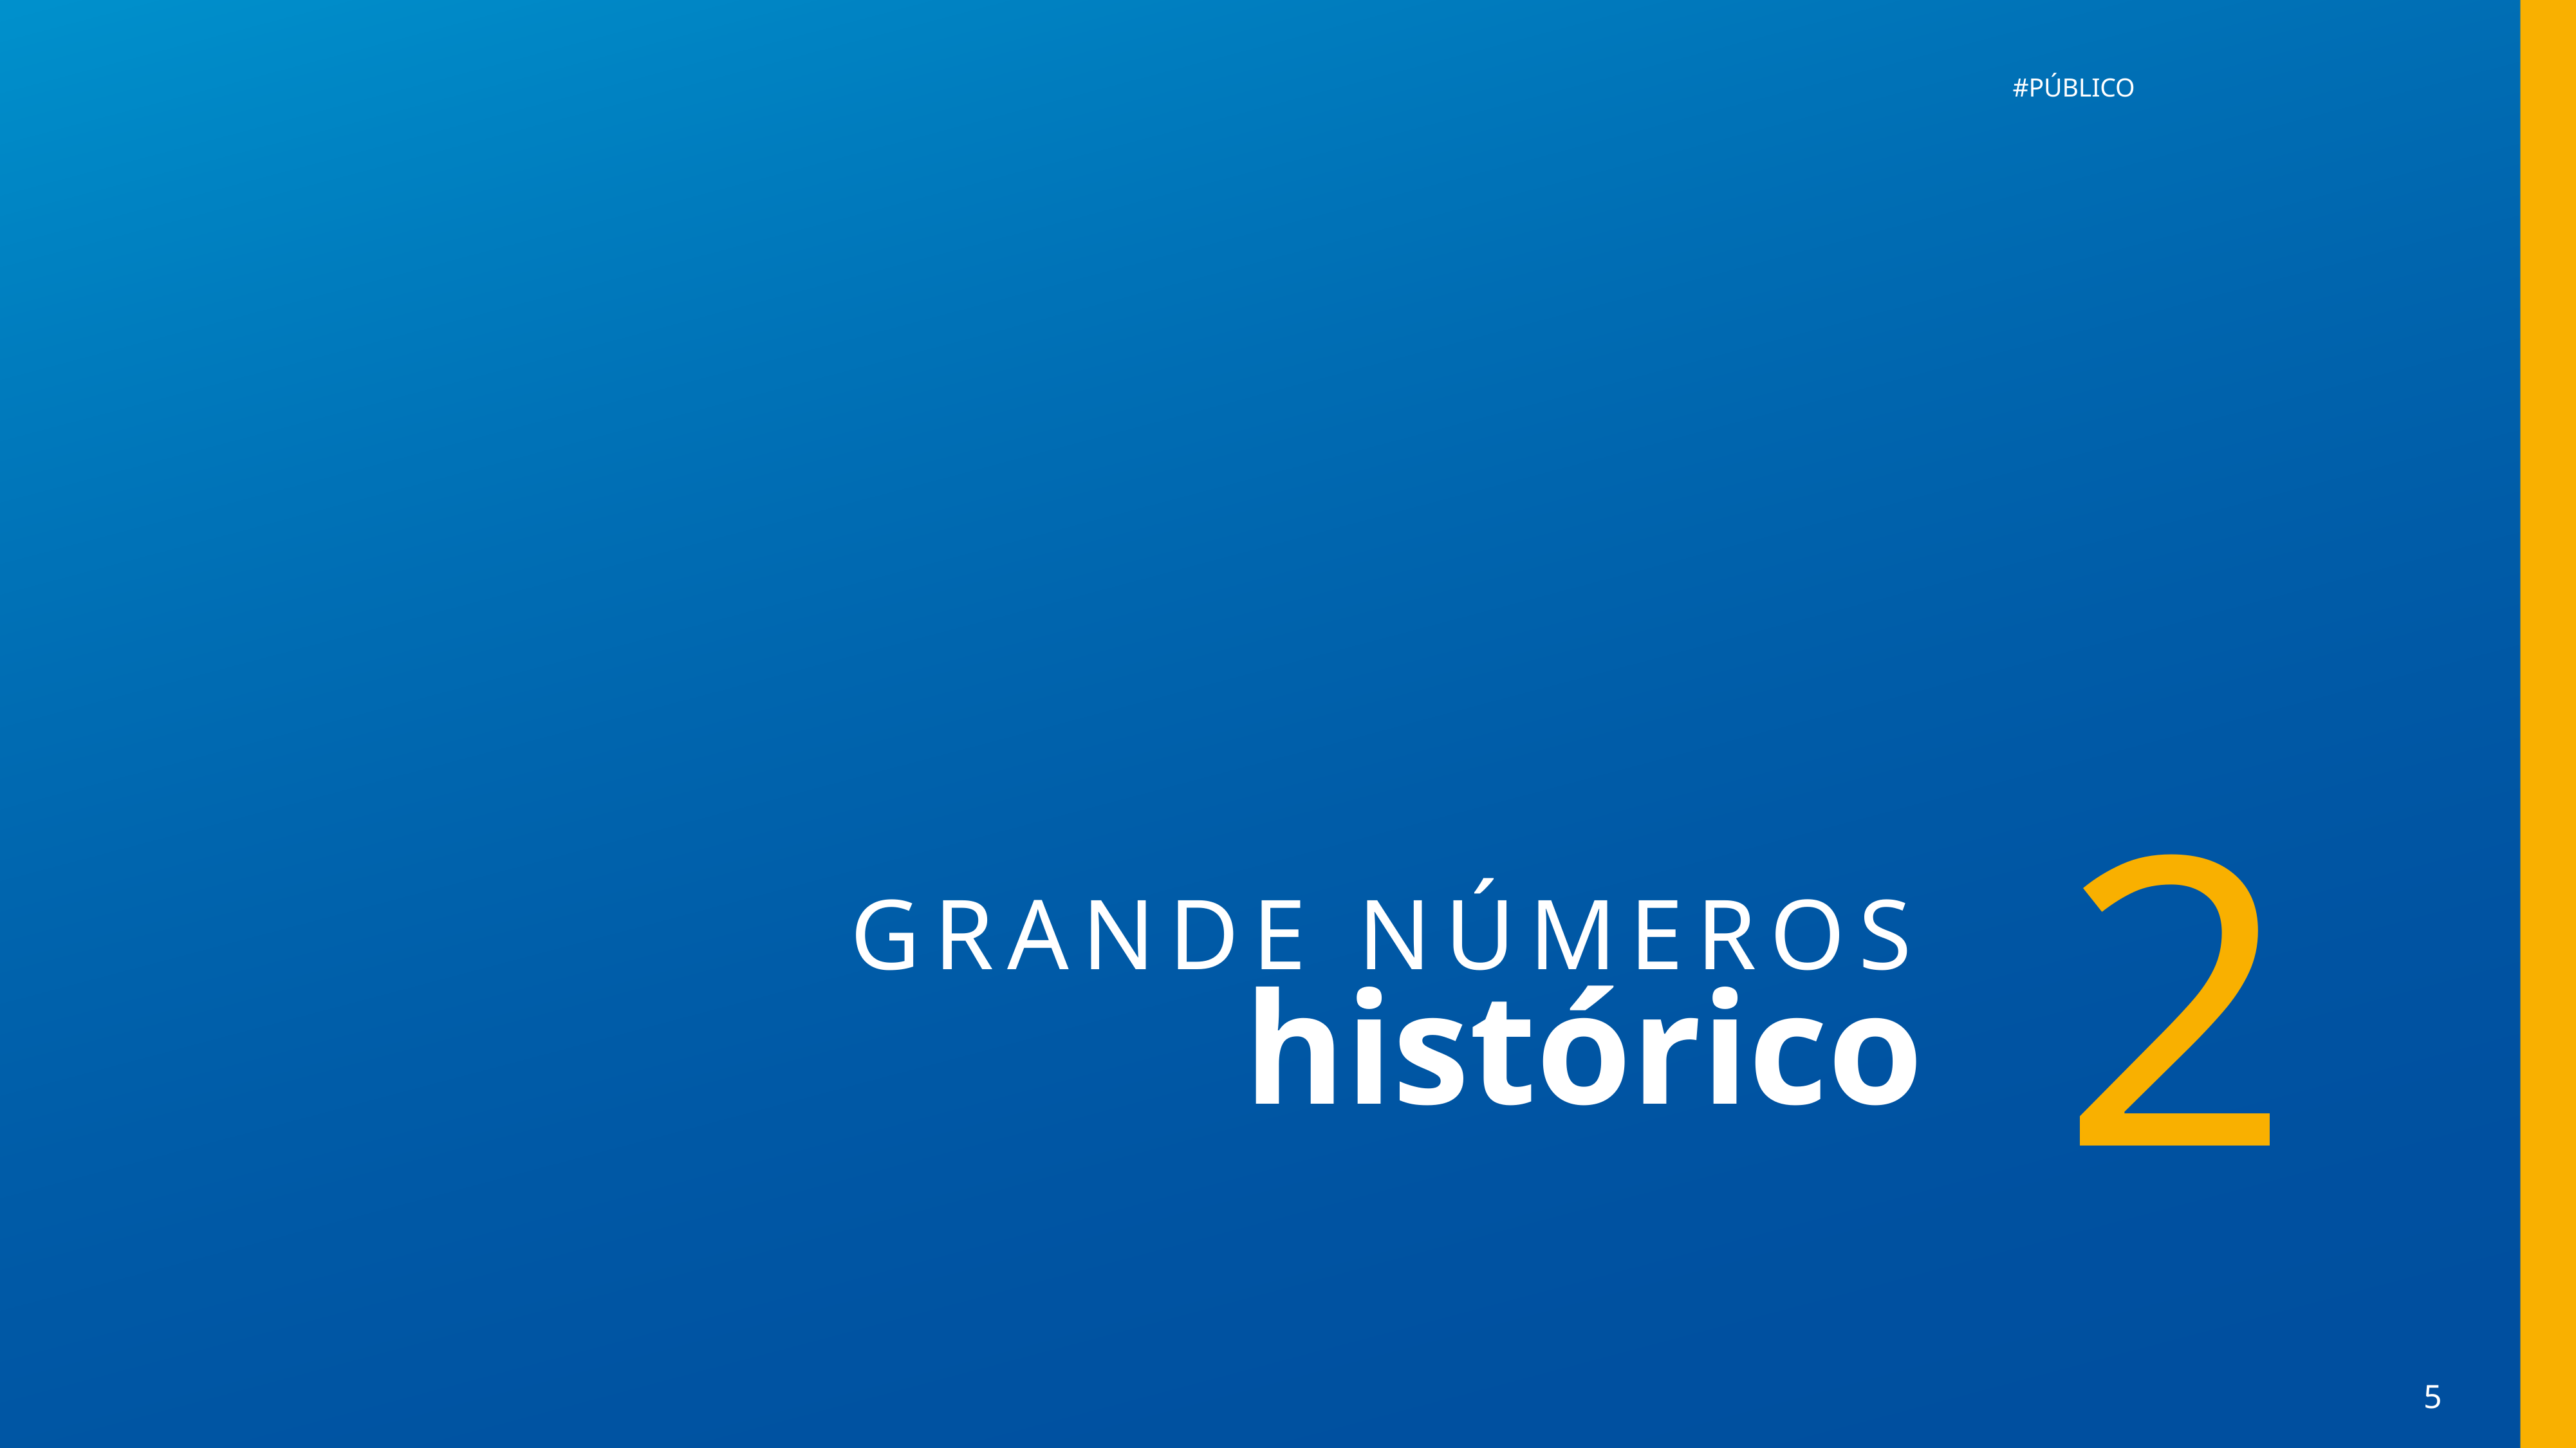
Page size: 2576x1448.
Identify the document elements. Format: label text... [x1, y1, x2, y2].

text_box 2 [2051, 572, 2313, 1232]
text_box histórico [1234, 996, 2014, 1142]
text_box 5 [2414, 1360, 2503, 1438]
text_box GRANDE NÚMEROS [840, 868, 2036, 996]
text_box #PÚBLICO [2003, 73, 2463, 113]
